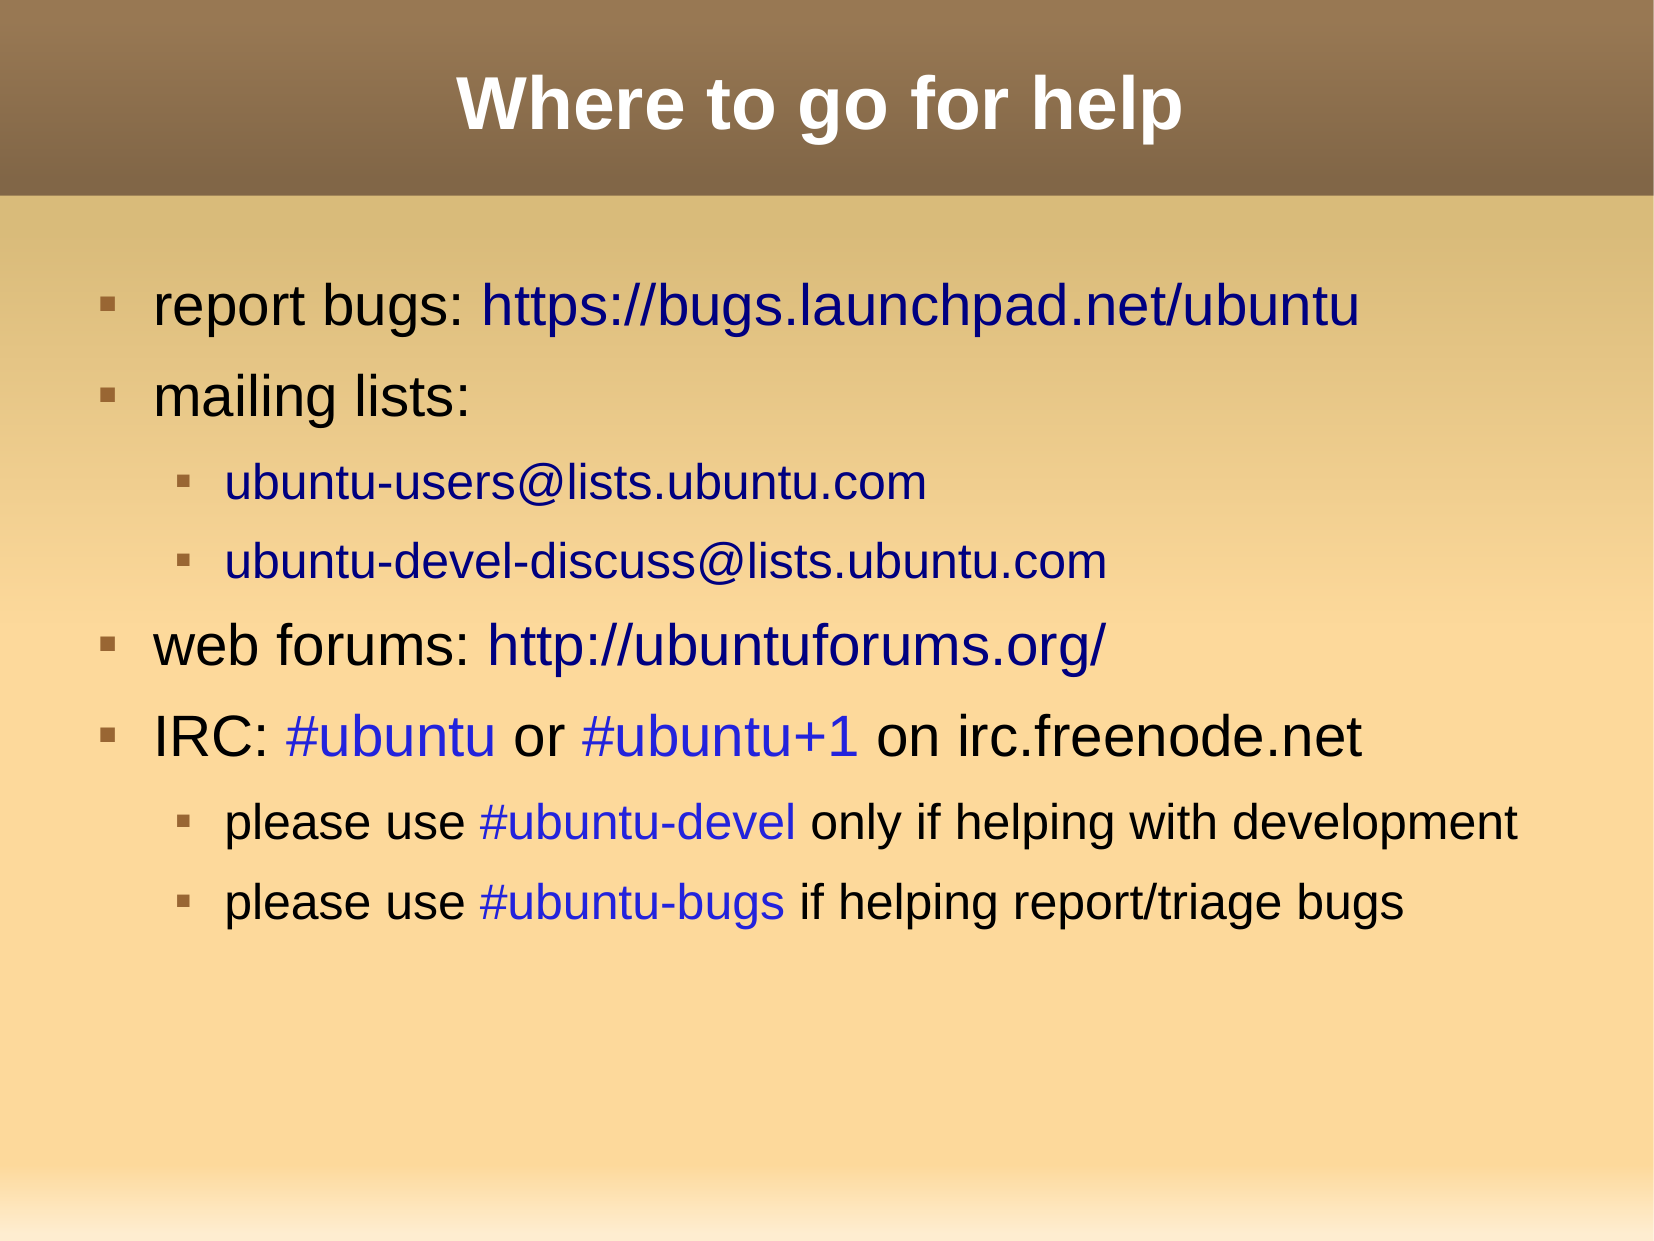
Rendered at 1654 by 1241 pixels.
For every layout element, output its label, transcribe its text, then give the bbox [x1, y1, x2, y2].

title Where to go for help [76, 7, 1565, 200]
picture [0, 0, 1654, 1241]
list report bugs: https://bugs.launchpad.net/ubuntu mailing lists: ubuntu-users@lists.ubuntu.com ubuntu-devel-discuss@lists.ubuntu.com web forums: http://ubuntuforums.org/ IRC: #ubuntu or #ubuntu+1 on irc.freenode.net please use #ubuntu-devel only if helping with development please use #ubuntu-bugs if helping report/triage bugs [82, 272, 1571, 1077]
